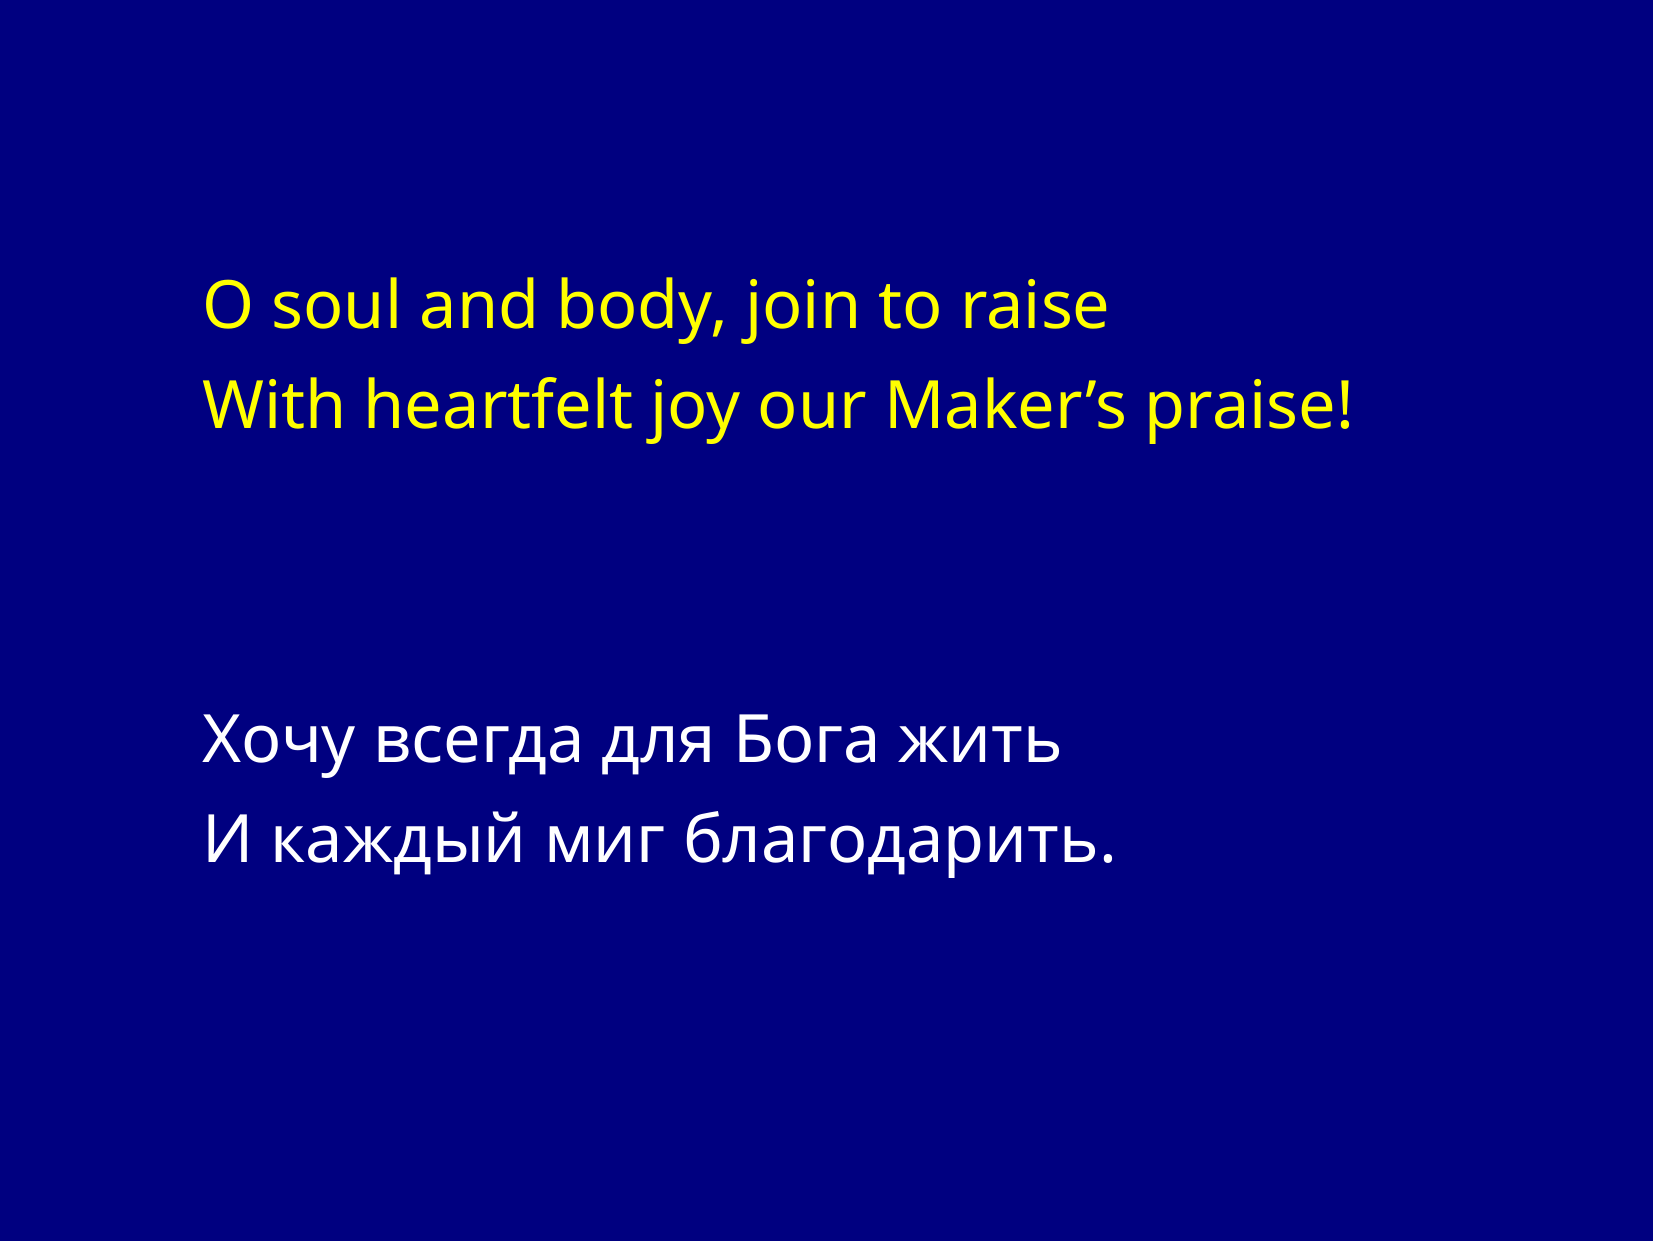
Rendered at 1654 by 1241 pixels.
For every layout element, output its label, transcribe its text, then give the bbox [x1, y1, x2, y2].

text_box Хочу всегда для Бога жить И каждый миг благодарить. [75, 675, 1576, 1163]
text_box O soul and body, join to raise With heartfelt joy our Maker’s praise! [75, 150, 1576, 638]
